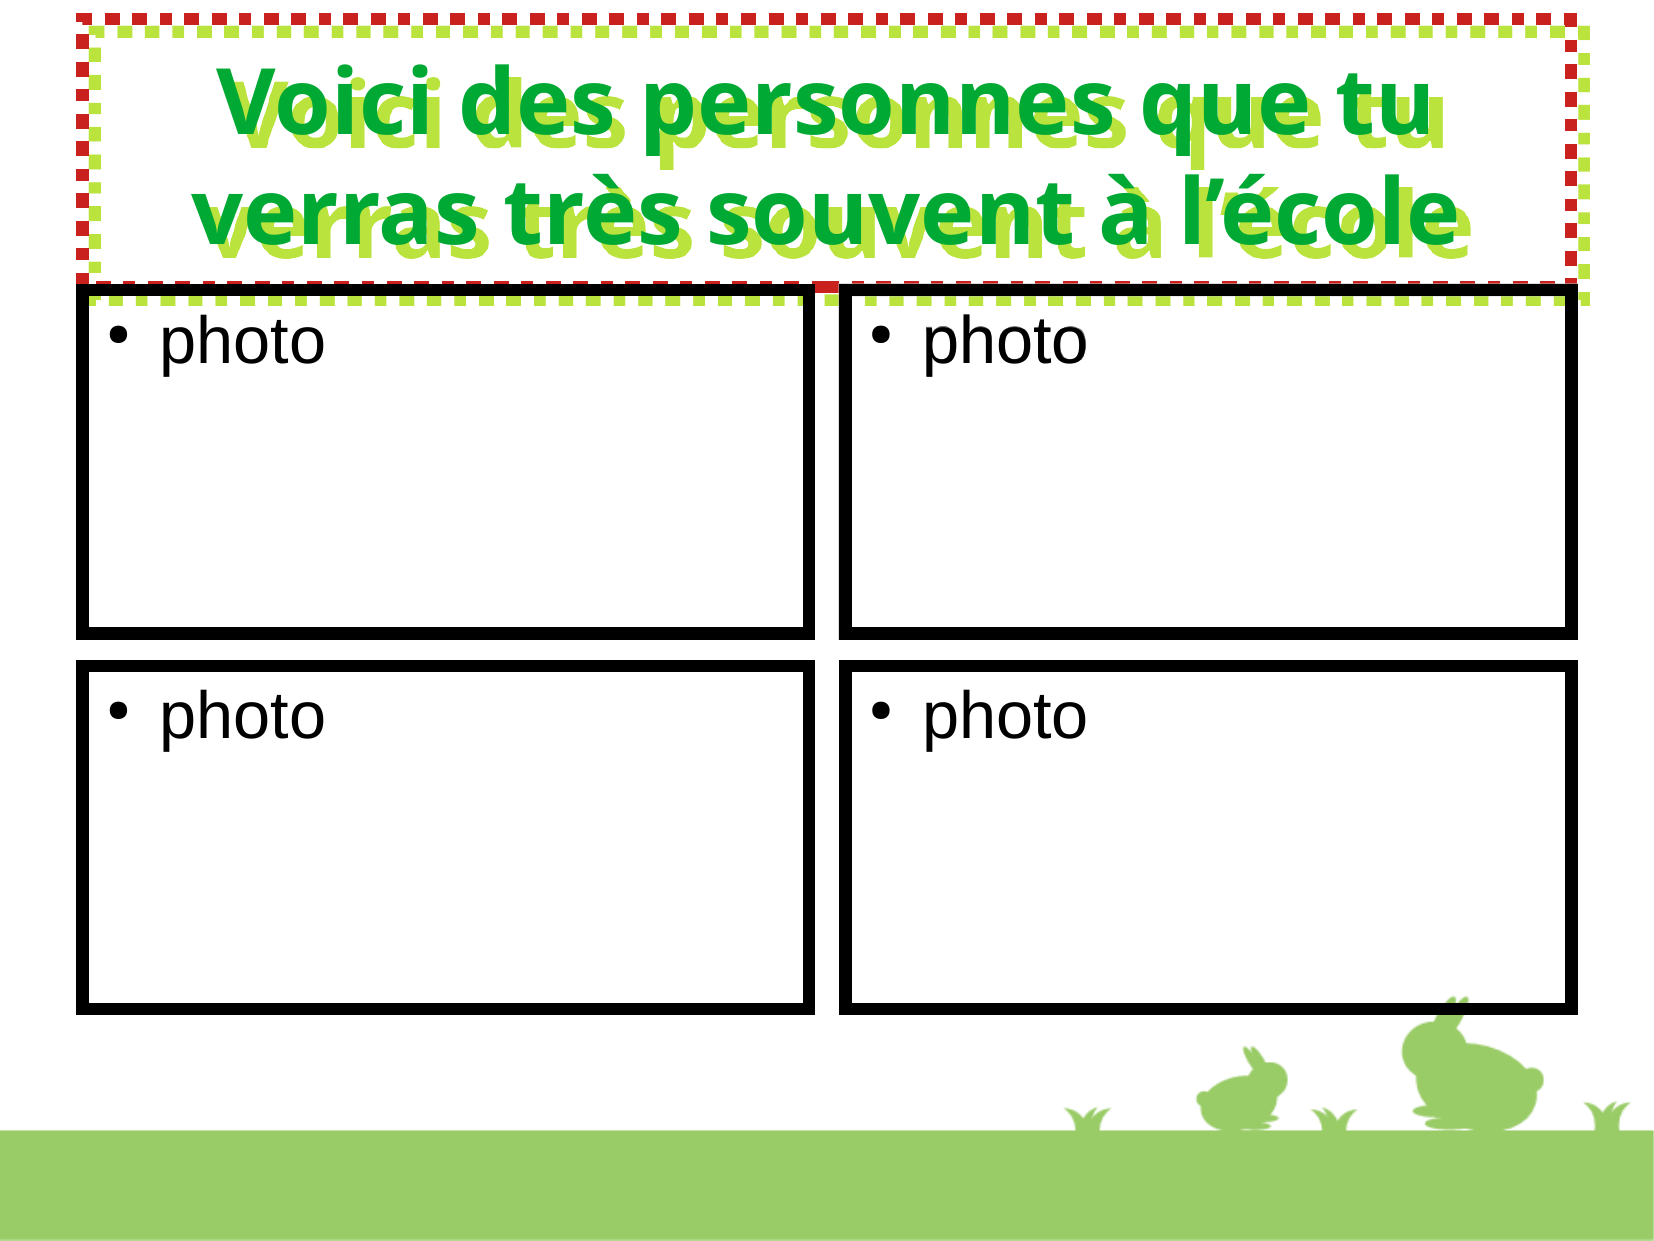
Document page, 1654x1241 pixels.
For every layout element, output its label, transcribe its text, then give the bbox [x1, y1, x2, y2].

list photo [82, 290, 809, 634]
list photo [82, 665, 809, 1009]
picture [0, 0, 1654, 1241]
title Voici des personnes que tu verras très souvent à l’école [82, 18, 1571, 288]
list photo [845, 665, 1572, 1009]
list photo [845, 290, 1572, 634]
